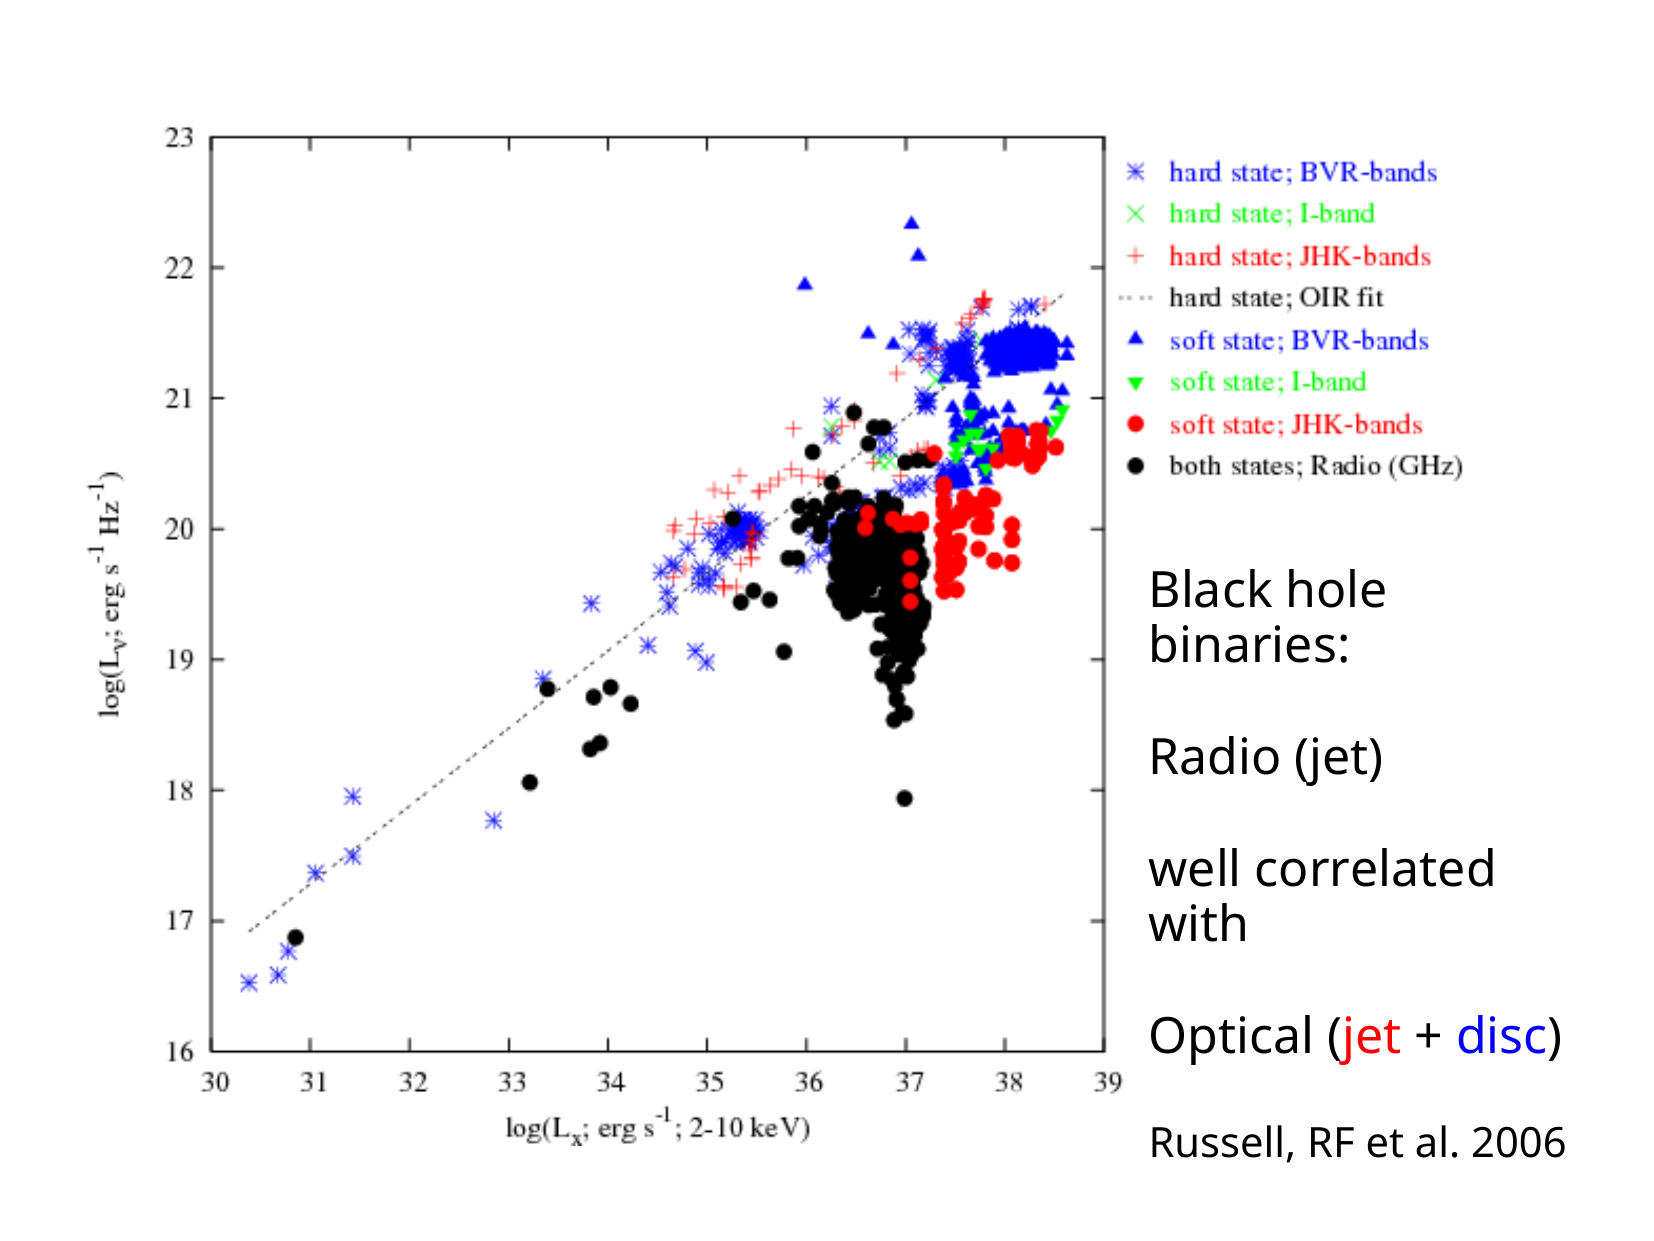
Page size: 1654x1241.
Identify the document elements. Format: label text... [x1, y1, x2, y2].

text_box Black hole binaries: Radio (jet) well correlated with Optical (jet + disc) Russell, RF et al. 2006 [1133, 555, 1619, 1063]
picture [1524, 1130, 1536, 1146]
picture [1156, 1130, 1167, 1142]
picture [1548, 1141, 1560, 1146]
picture [1315, 1130, 1326, 1142]
picture [79, 59, 1595, 1146]
picture [1371, 1137, 1383, 1144]
picture [1246, 1137, 1258, 1144]
picture [1501, 1130, 1513, 1146]
